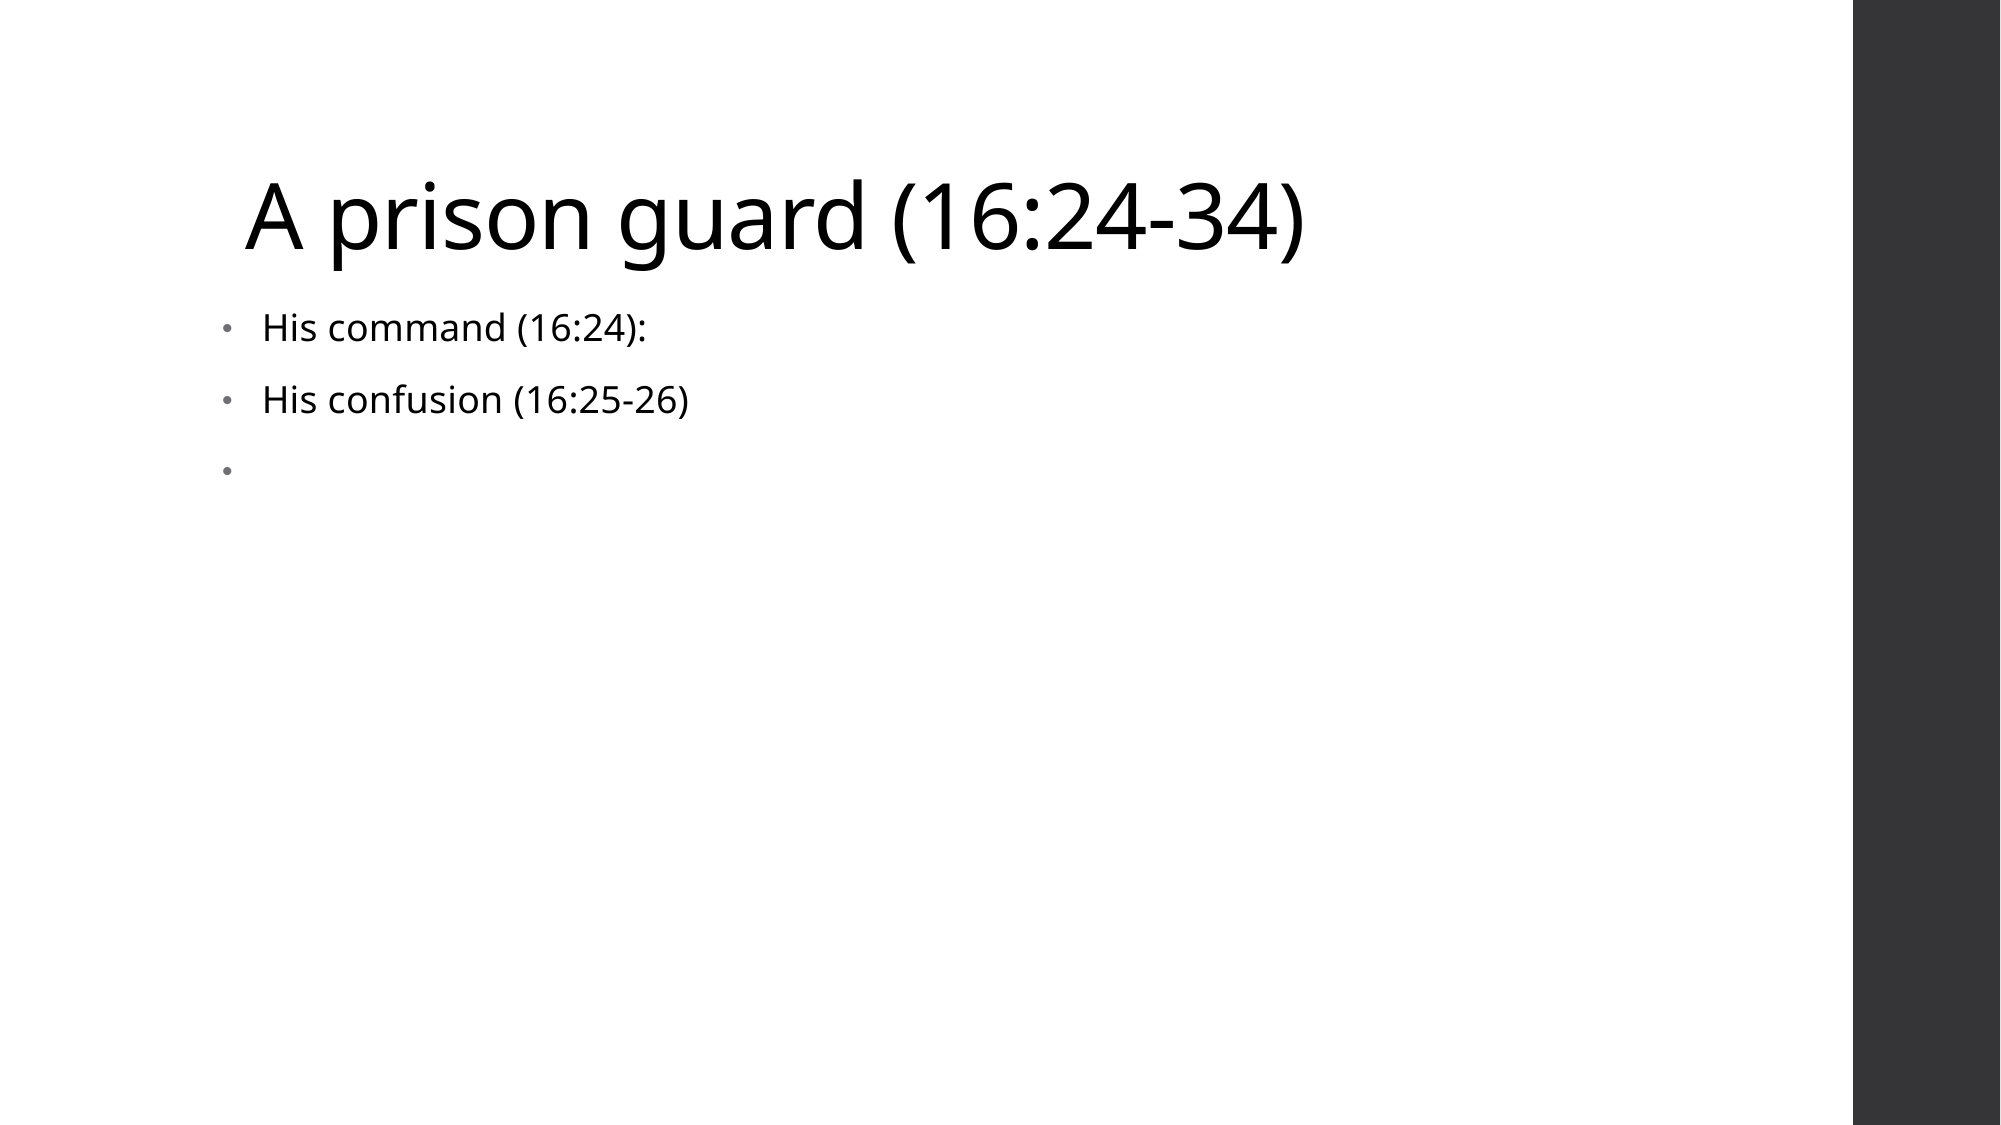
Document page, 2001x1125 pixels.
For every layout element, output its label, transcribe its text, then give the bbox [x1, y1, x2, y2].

title A prison guard (16:24-34) [206, 60, 1797, 278]
list His command (16:24): His confusion (16:25-26) [206, 299, 1617, 1014]
